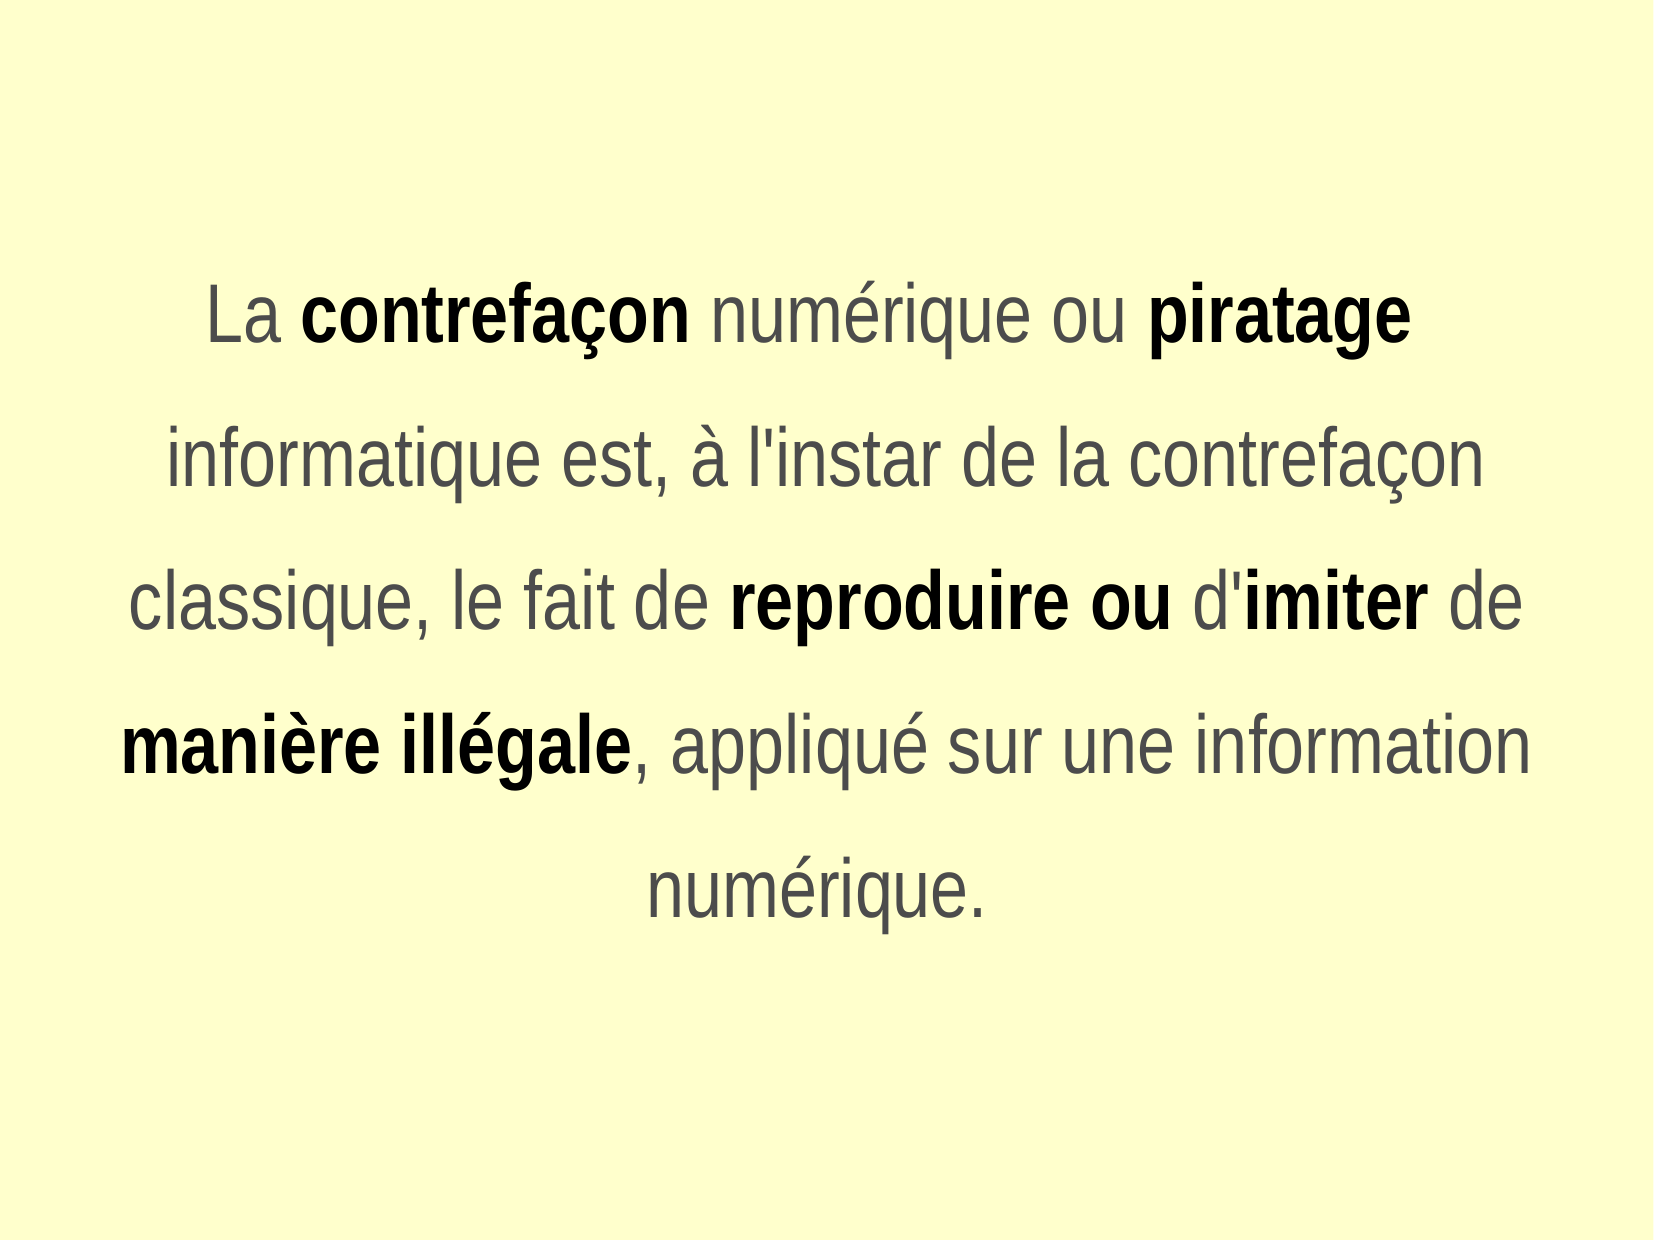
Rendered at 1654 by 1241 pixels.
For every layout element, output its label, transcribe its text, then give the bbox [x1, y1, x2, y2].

subtitle La contrefaçon numérique ou piratage informatique est, à l'instar de la contrefaçon classique, le fait de reproduire ou d'imiter de manière illégale, appliqué sur une information numérique. [47, 29, 1536, 1123]
